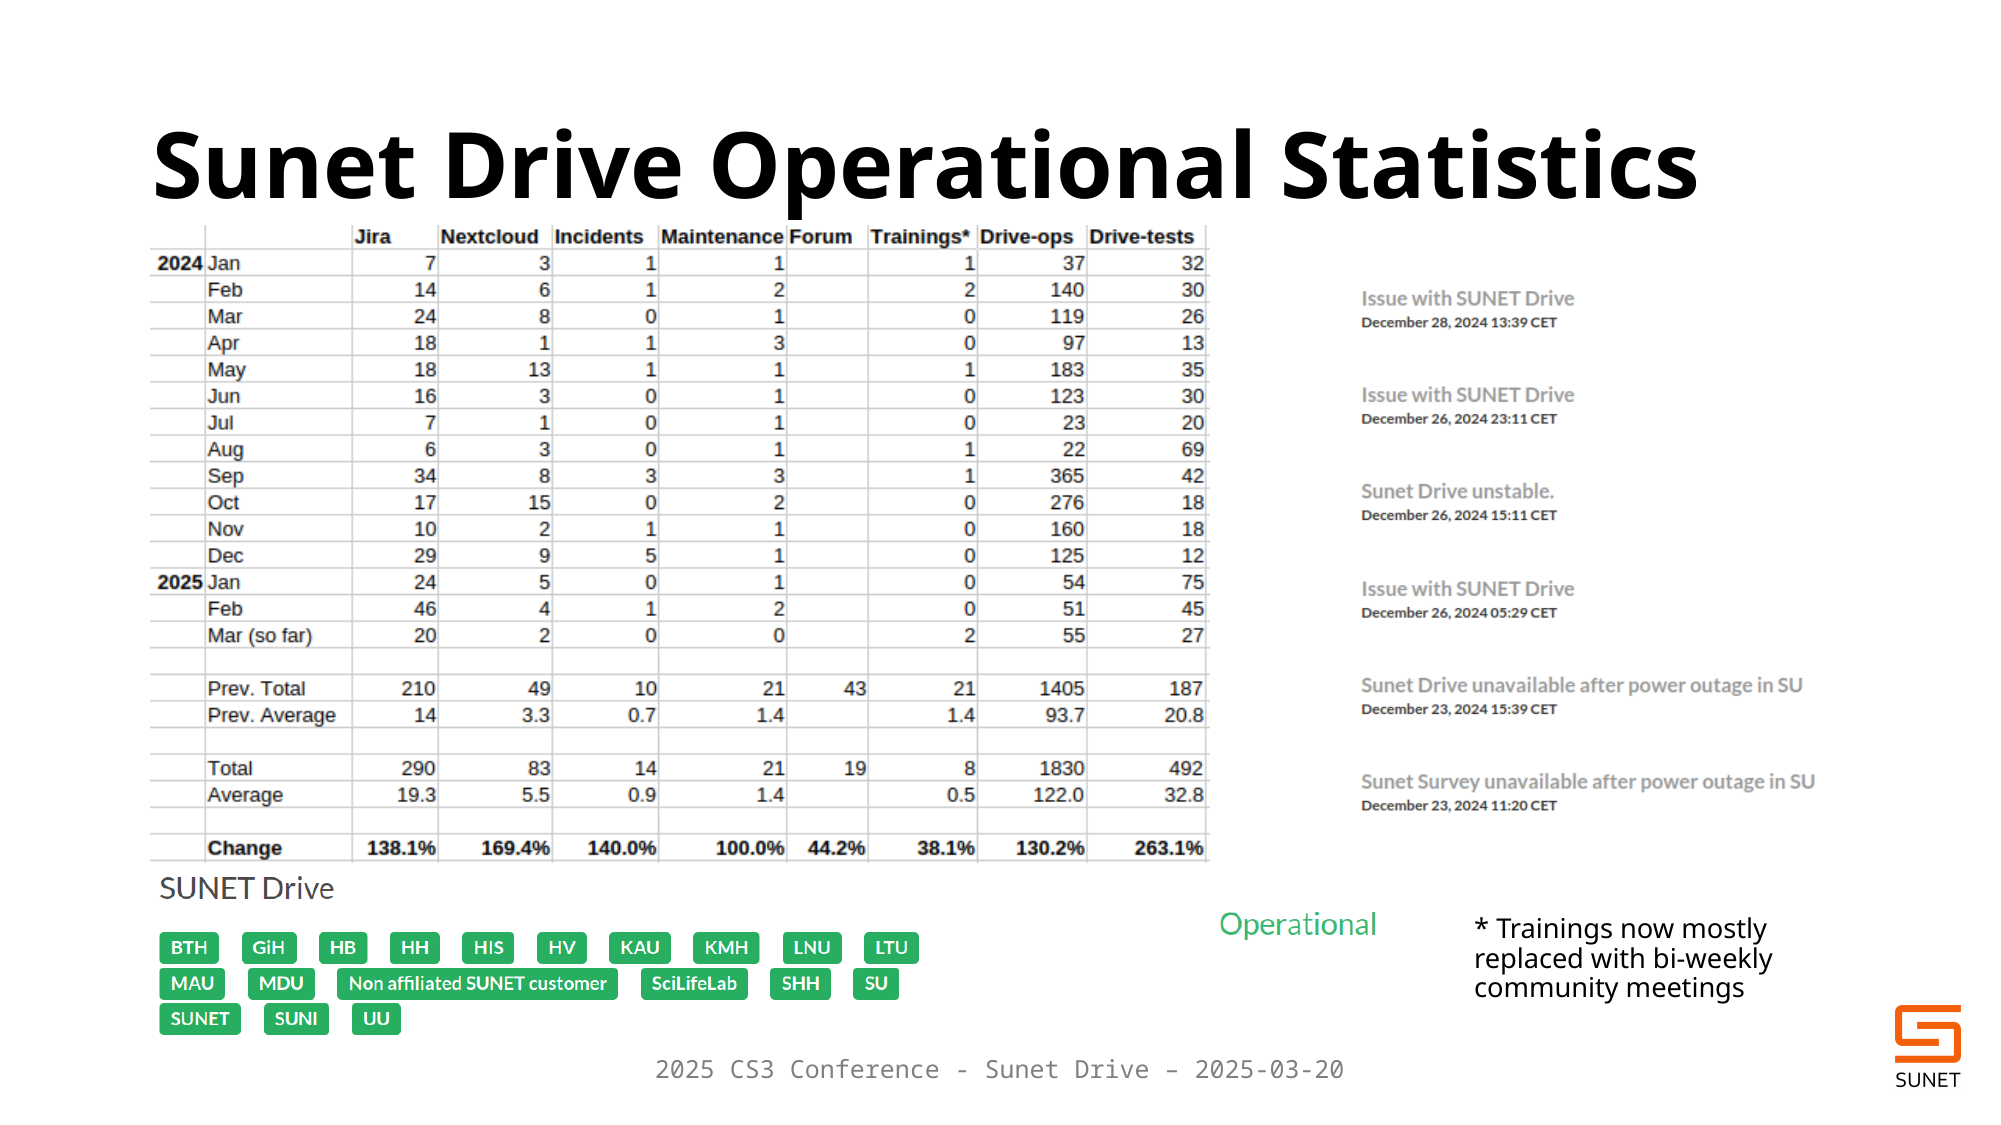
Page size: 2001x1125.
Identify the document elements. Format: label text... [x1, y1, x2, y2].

picture [1350, 278, 1846, 826]
picture [1895, 1005, 1961, 1092]
picture [152, 865, 1391, 1048]
list 2025 CS3 Conference - Sunet Drive – 2025-03-20 [250, 1050, 1751, 1096]
text_box Sunet Drive Operational Statistics [137, 59, 1863, 278]
picture [150, 225, 1210, 863]
list * Trainings now mostly replaced with bi-weekly community meetings [1425, 907, 1796, 1013]
